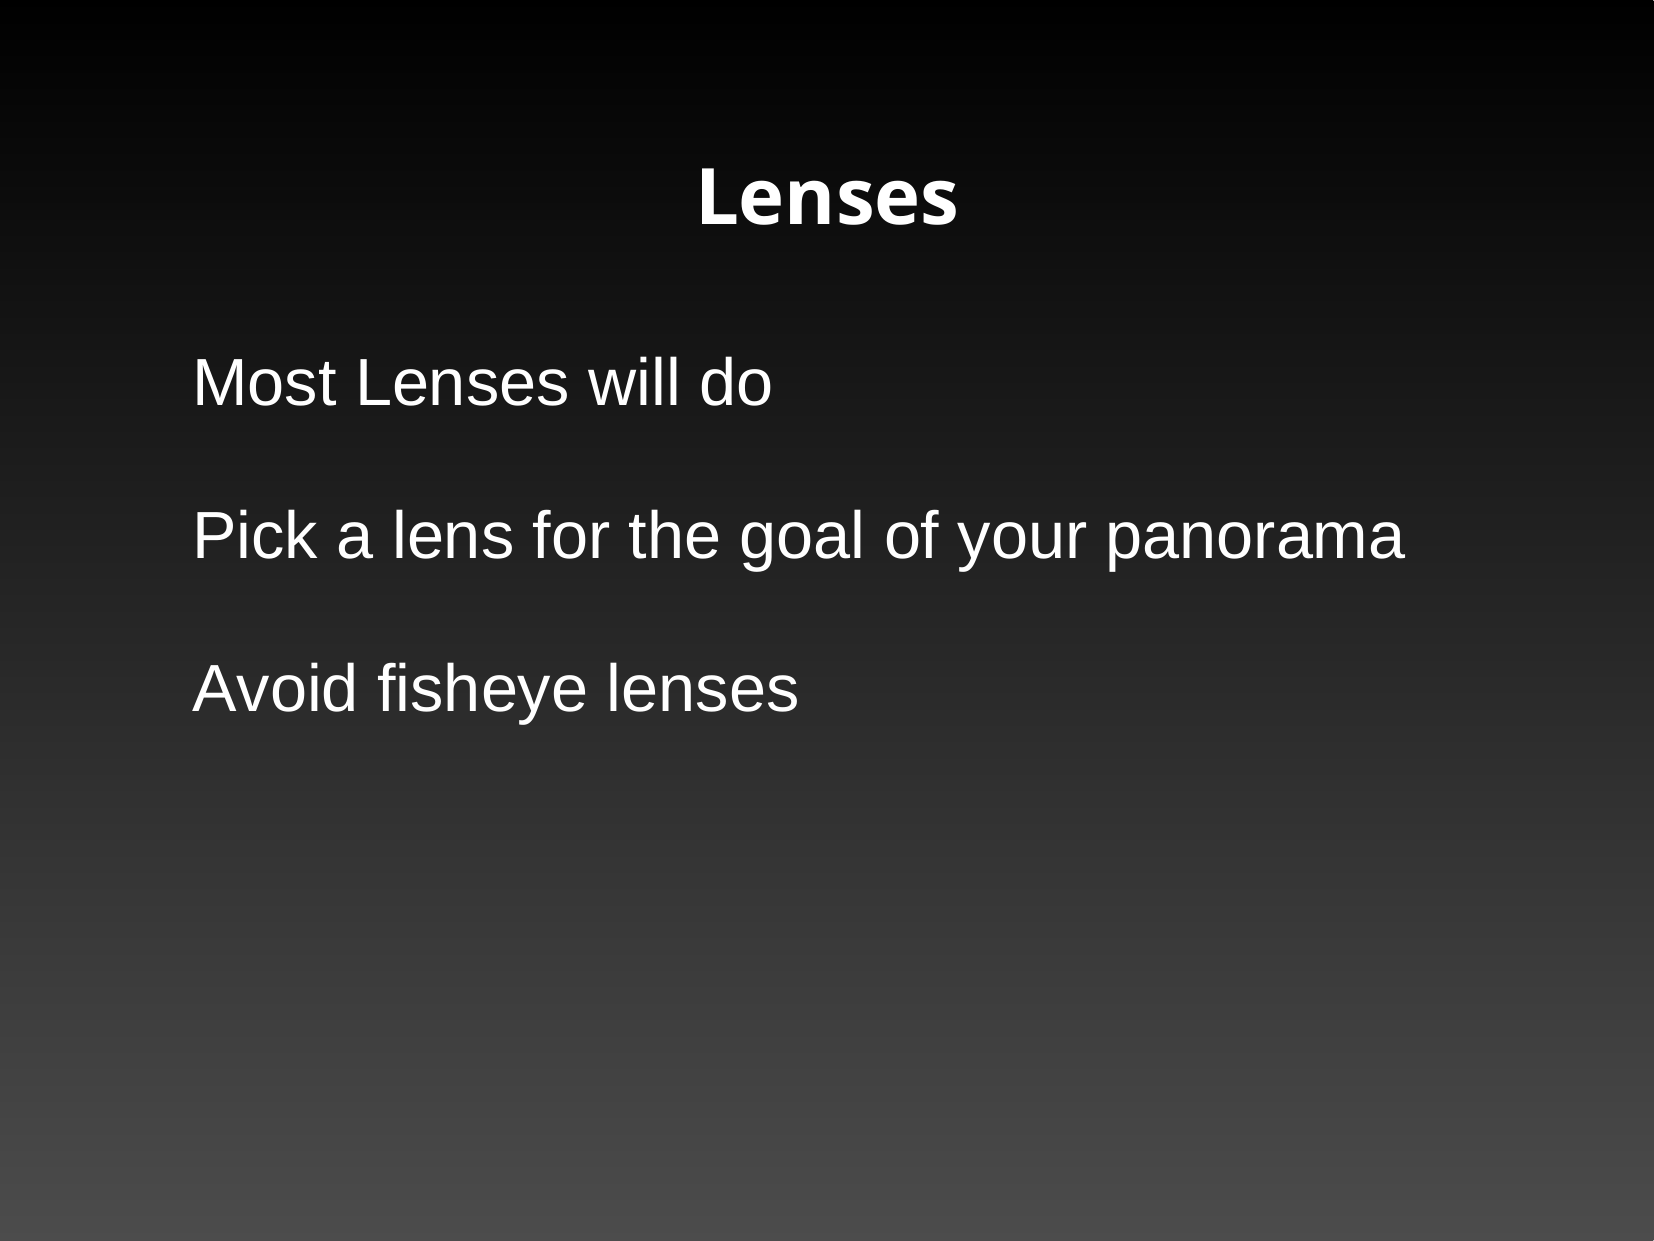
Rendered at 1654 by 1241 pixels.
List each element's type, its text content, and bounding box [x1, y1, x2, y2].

title Lenses [121, 90, 1534, 298]
list Most Lenses will do Pick a lens for the goal of your panorama Avoid fisheye lenses [121, 344, 1534, 1064]
